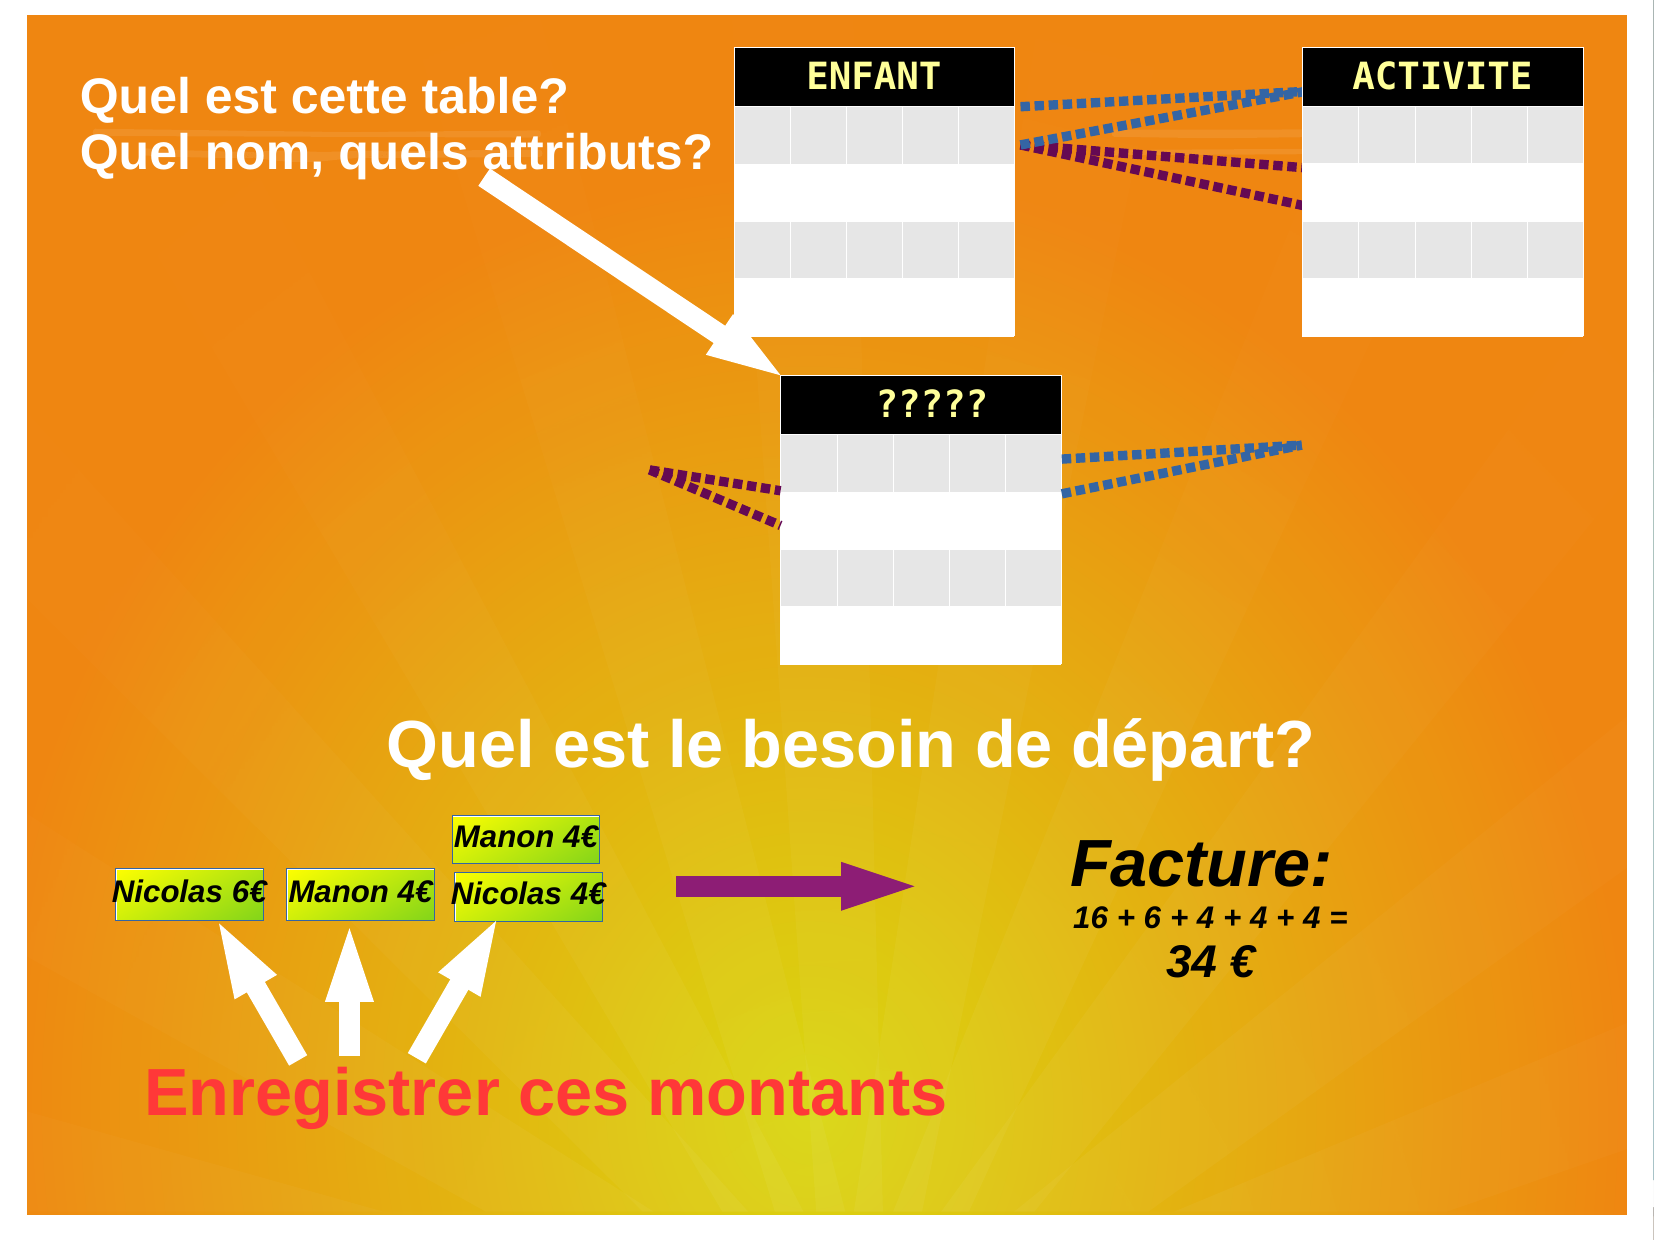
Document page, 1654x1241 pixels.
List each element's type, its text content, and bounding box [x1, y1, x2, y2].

table_cell [959, 107, 1014, 164]
text_box Nicolas 6€ [115, 868, 264, 921]
table_cell [894, 435, 949, 492]
table_cell [1303, 279, 1358, 336]
table_cell [1359, 164, 1415, 221]
table_cell [1472, 164, 1527, 221]
table_cell [847, 107, 902, 164]
table_cell [1303, 164, 1358, 221]
text_box Manon 4€ [452, 815, 600, 864]
table_cell [1359, 279, 1415, 336]
table_header ACTIVITE [1303, 48, 1583, 106]
table_cell [791, 107, 846, 164]
table_cell [903, 107, 958, 164]
table_cell [781, 493, 837, 549]
table_cell [959, 279, 1014, 336]
table_cell [950, 435, 1005, 492]
table_cell [781, 435, 837, 492]
table_cell [903, 279, 958, 336]
table_header ENFANT [735, 48, 1014, 106]
table_cell [959, 222, 1014, 278]
table_cell [950, 493, 1005, 549]
table_cell [1472, 222, 1527, 278]
table_cell [735, 107, 790, 164]
text_box Facture: 16 + 6 + 4 + 4 + 4 = 34 € [885, 779, 1536, 1040]
table_cell [1416, 279, 1471, 336]
table_cell [1472, 107, 1527, 163]
table_cell [1006, 607, 1061, 664]
table_cell [791, 165, 846, 221]
table_cell [950, 550, 1005, 606]
table_cell [903, 222, 958, 278]
table_cell [847, 222, 902, 278]
table_cell [1416, 222, 1471, 278]
table_cell [894, 493, 949, 549]
text_box Quel est le besoin de départ? [372, 679, 868, 810]
table_cell [1359, 107, 1415, 163]
table_cell [838, 607, 893, 664]
table_cell [735, 279, 790, 336]
table_cell [838, 435, 893, 492]
table_cell [1359, 222, 1415, 278]
table_cell [1416, 107, 1471, 163]
table_cell [781, 607, 837, 664]
table_cell [1006, 493, 1061, 549]
table_cell [1006, 550, 1061, 606]
text_box Manon 4€ [286, 868, 435, 921]
table_cell [903, 165, 958, 221]
table_header ????? [781, 376, 1061, 434]
text_box Enregistrer ces montants [129, 1027, 626, 1158]
table_cell [791, 279, 846, 336]
text_box Nicolas 4€ [454, 872, 603, 922]
table_cell [950, 607, 1005, 664]
table_cell [847, 279, 902, 336]
table_cell [1528, 279, 1583, 336]
table_cell [959, 165, 1014, 221]
table_cell [791, 222, 846, 278]
table_cell [838, 550, 893, 606]
table_cell [847, 165, 902, 221]
table_cell [1303, 222, 1358, 278]
text_box Quel est cette table? Quel nom, quels attributs? [64, 59, 561, 189]
table_cell [781, 550, 837, 606]
table_cell [1416, 164, 1471, 221]
table_cell [1006, 435, 1061, 492]
table_cell [1528, 107, 1583, 163]
table_cell [735, 222, 790, 278]
table_cell [1472, 279, 1527, 336]
table_cell [735, 165, 790, 221]
table_cell [894, 607, 949, 664]
table_cell [894, 550, 949, 606]
table_cell [1303, 107, 1358, 163]
table_cell [1528, 222, 1583, 278]
table_cell [838, 493, 893, 549]
table_cell [1528, 164, 1583, 221]
